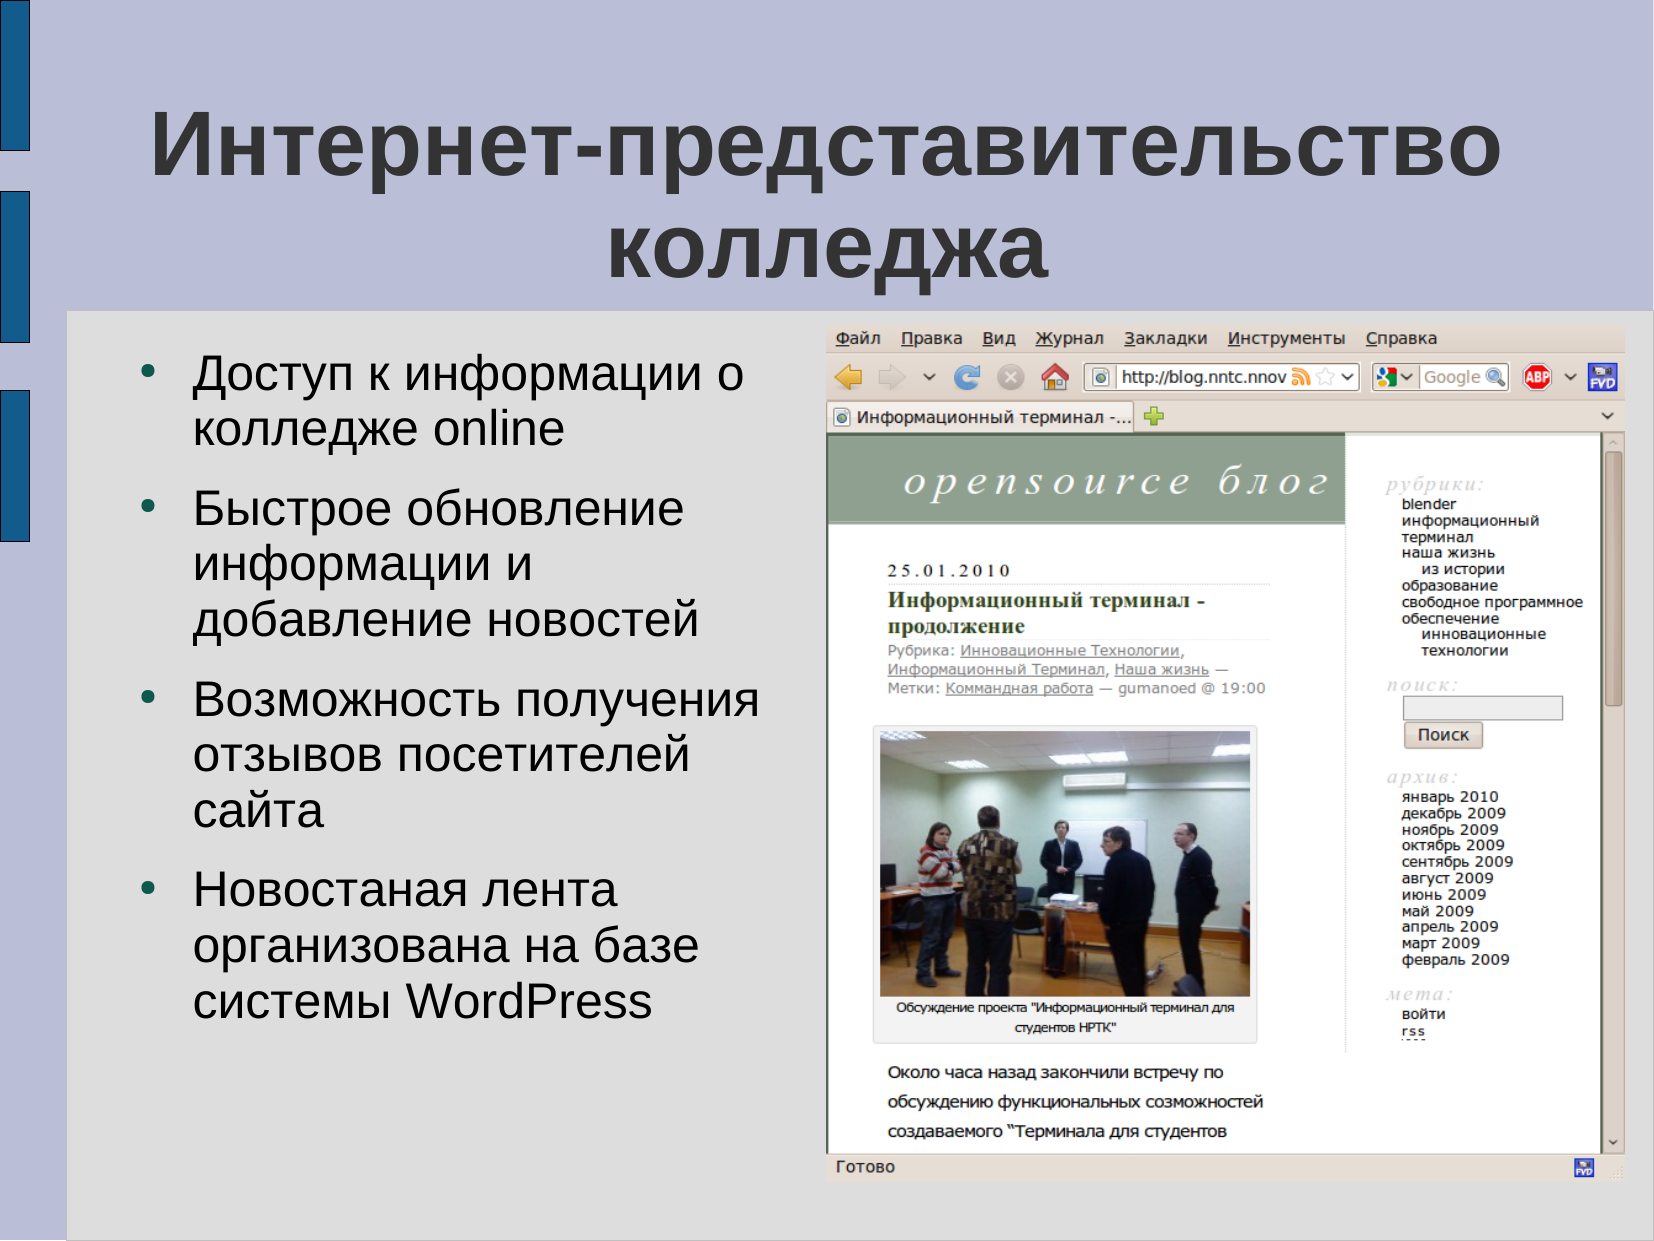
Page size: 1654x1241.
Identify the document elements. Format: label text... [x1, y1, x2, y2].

list Доступ к информации о колледже online Быстрое обновление информации и добавление новостей Возможность получения отзывов посетителей сайта Новостаная лента организована на базе системы WordPress [121, 344, 811, 1164]
picture [826, 324, 1625, 1182]
title Интернет-представительство колледжа [121, 91, 1534, 299]
